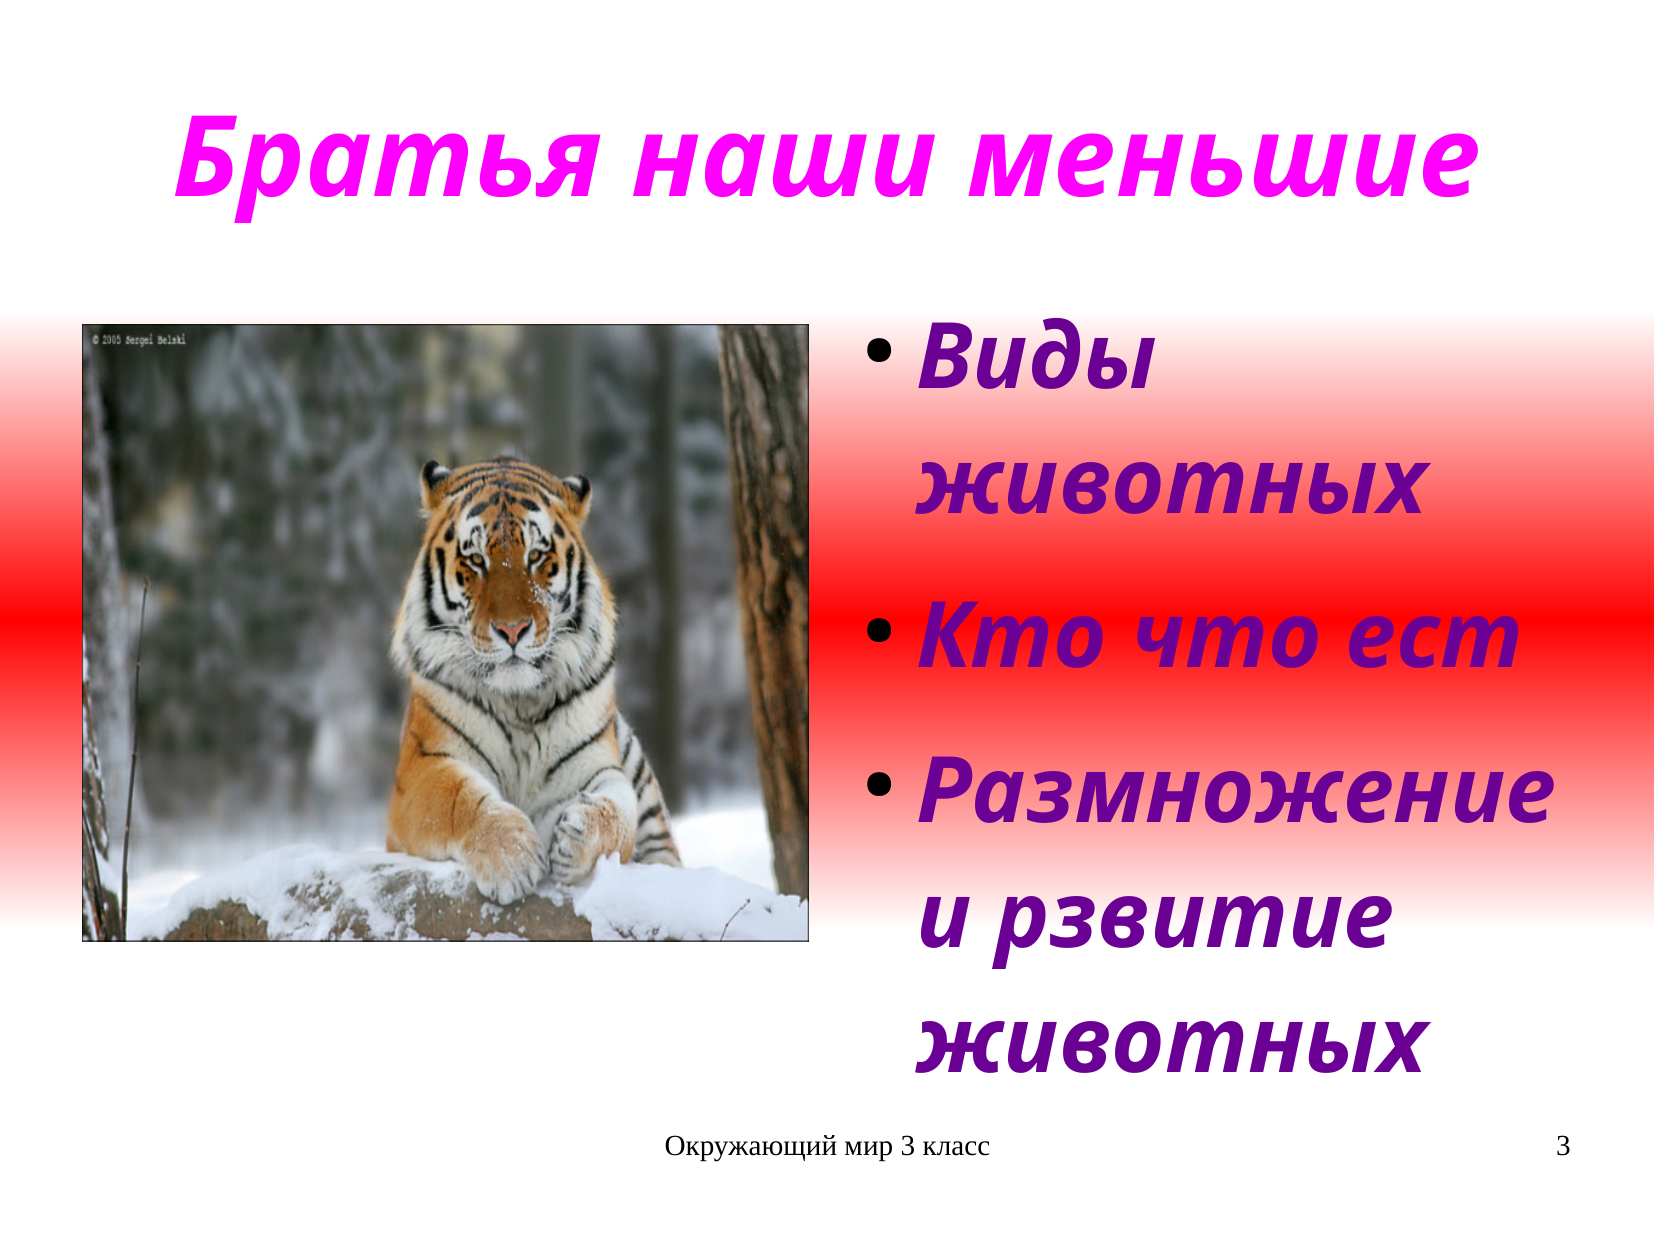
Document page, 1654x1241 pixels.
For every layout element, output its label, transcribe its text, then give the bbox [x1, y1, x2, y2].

picture [82, 324, 809, 942]
title Братья наши меньшие [82, 49, 1571, 257]
list Виды животных Кто что ест Размножение и рзвитие животных [845, 290, 1572, 1109]
